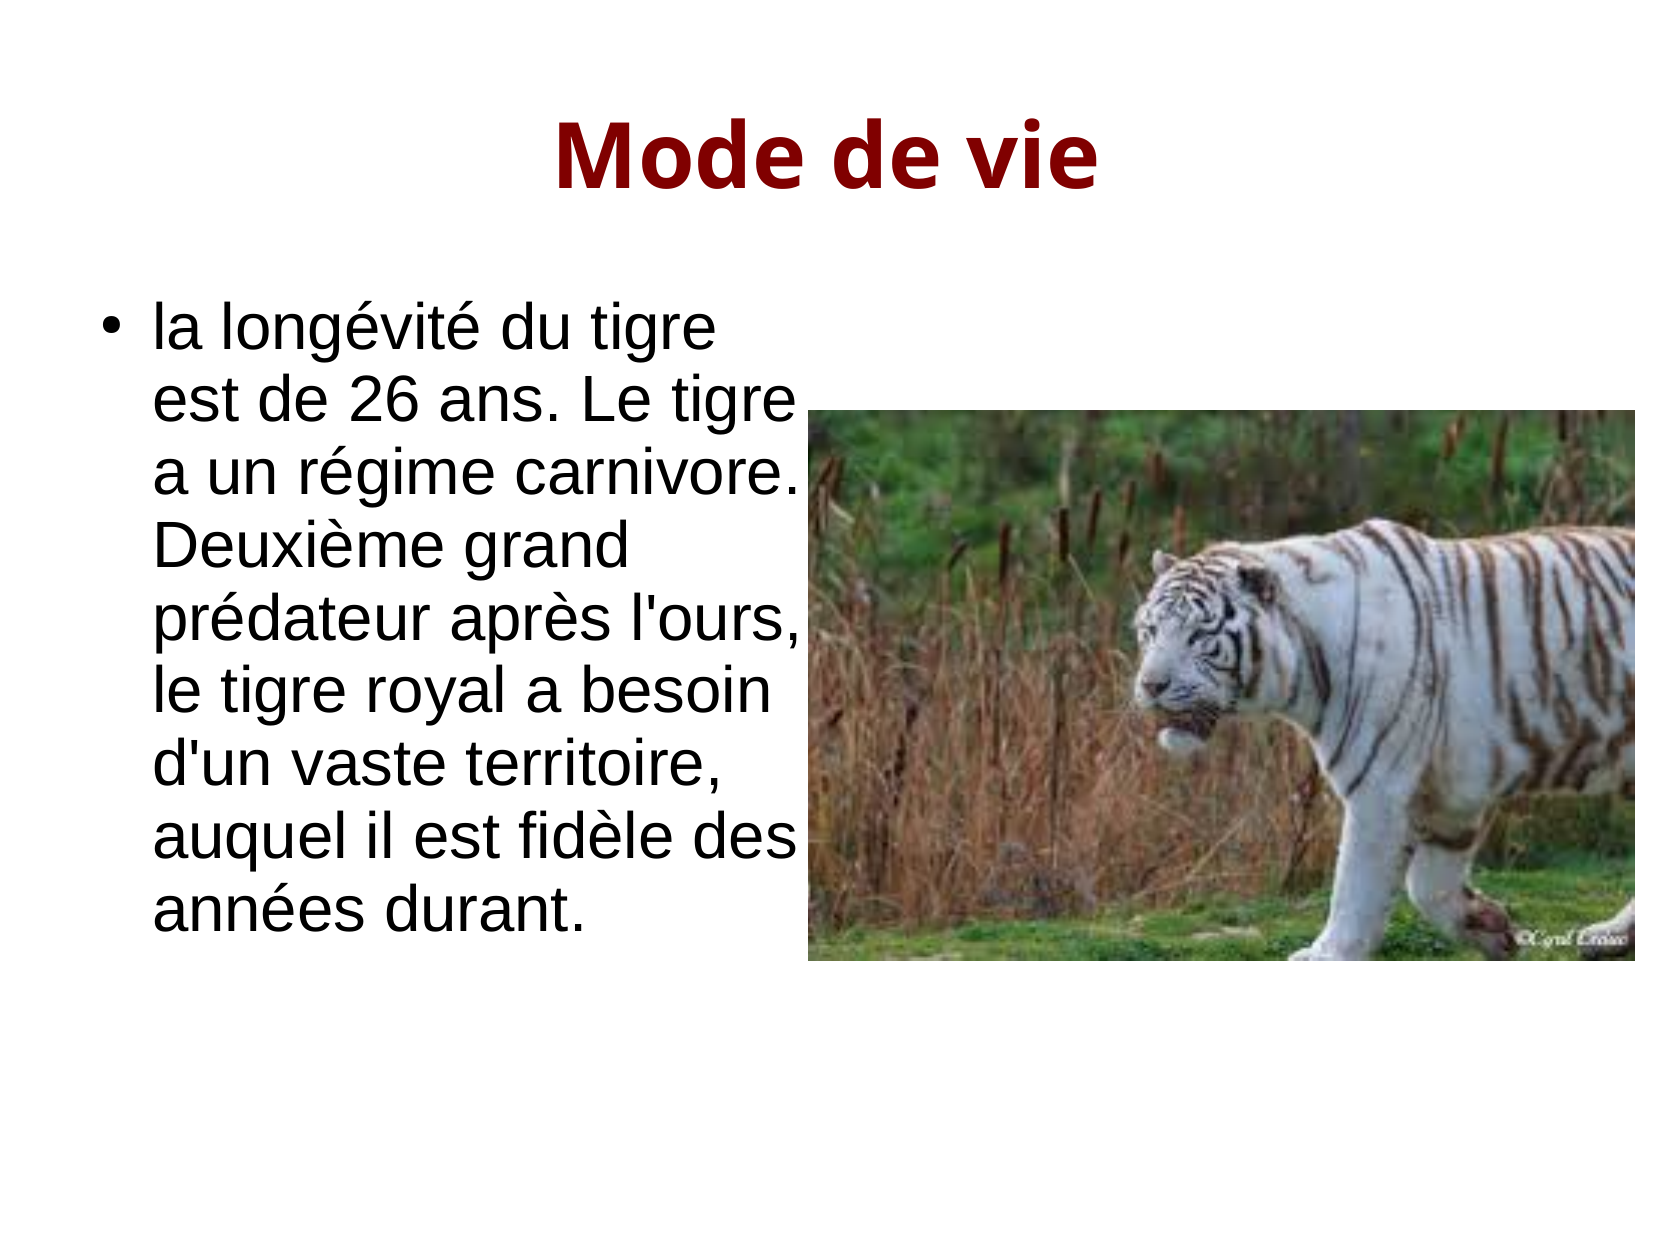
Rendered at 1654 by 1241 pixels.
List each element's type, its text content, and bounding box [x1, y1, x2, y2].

title Mode de vie [82, 49, 1571, 257]
picture [808, 410, 1635, 961]
list la longévité du tigre est de 26 ans. Le tigre a un régime carnivore. Deuxième grand prédateur après l'ours, le tigre royal a besoin d'un vaste territoire, auquel il est fidèle des années durant. [82, 290, 809, 1010]
